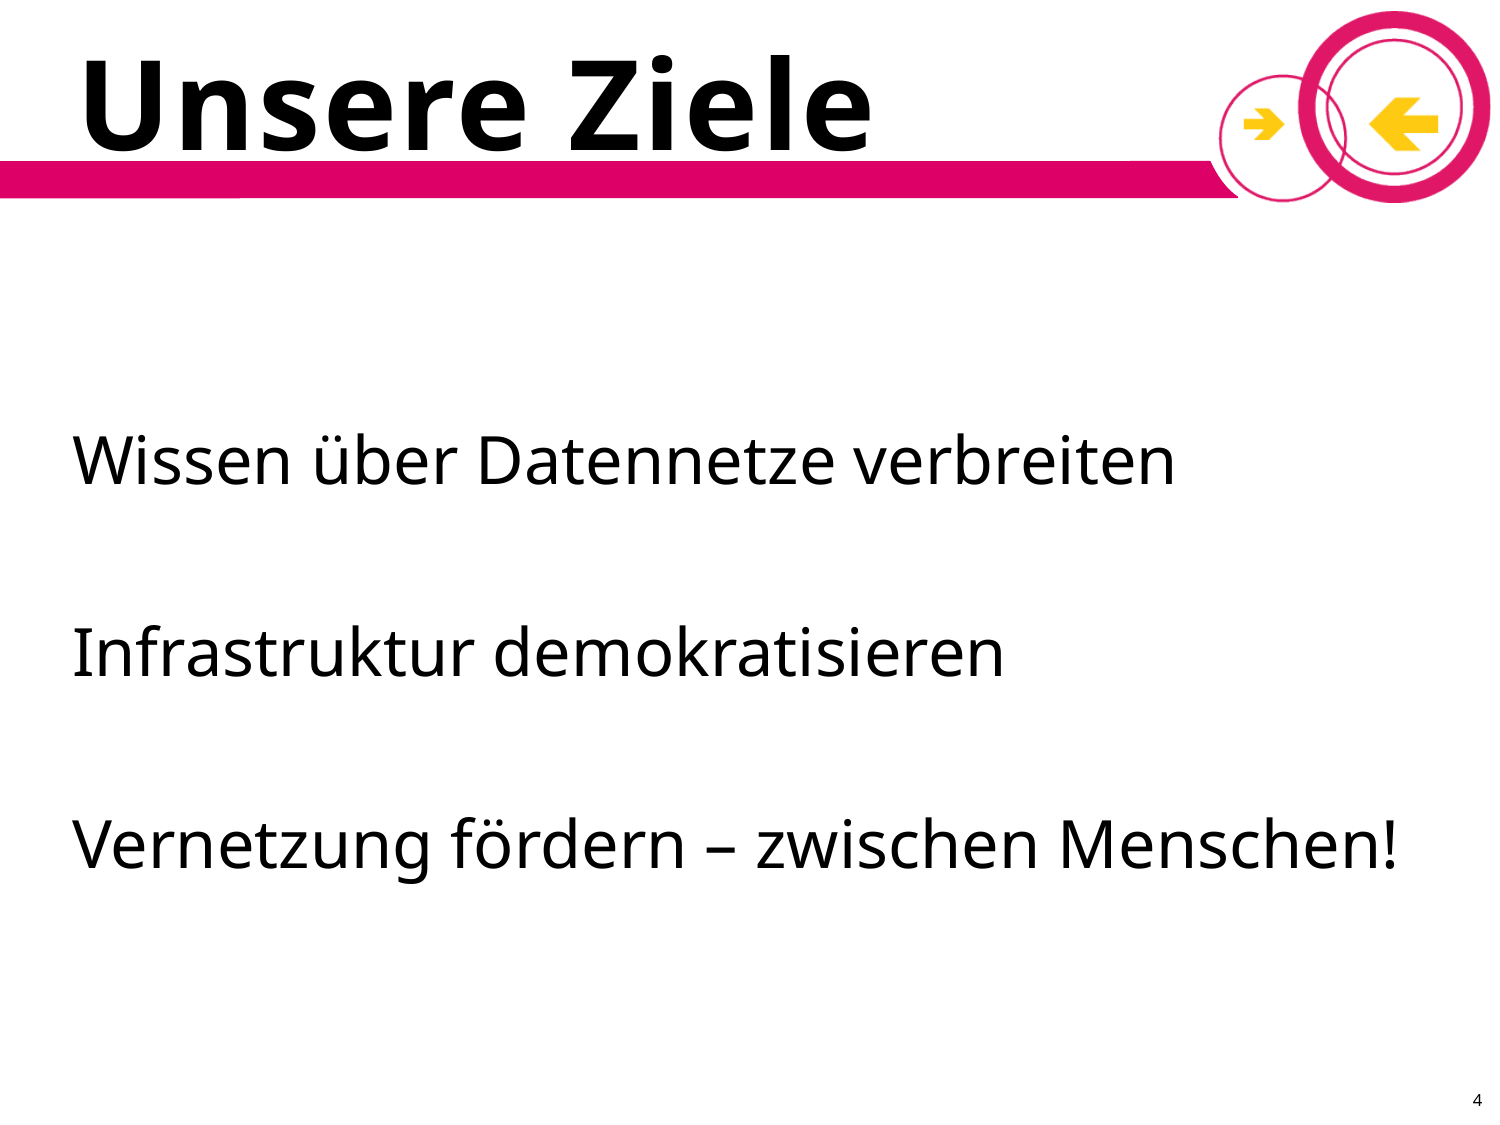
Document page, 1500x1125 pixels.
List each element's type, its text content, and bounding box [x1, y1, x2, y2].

list Wissen über Datennetze verbreiten Infrastruktur demokratisieren Vernetzung fördern – zwischen Menschen! [53, 314, 1447, 1059]
picture [1218, 11, 1491, 203]
title Unsere Ziele [76, 40, 1060, 161]
slide_number <Foliennummer> [1202, 1077, 1483, 1125]
